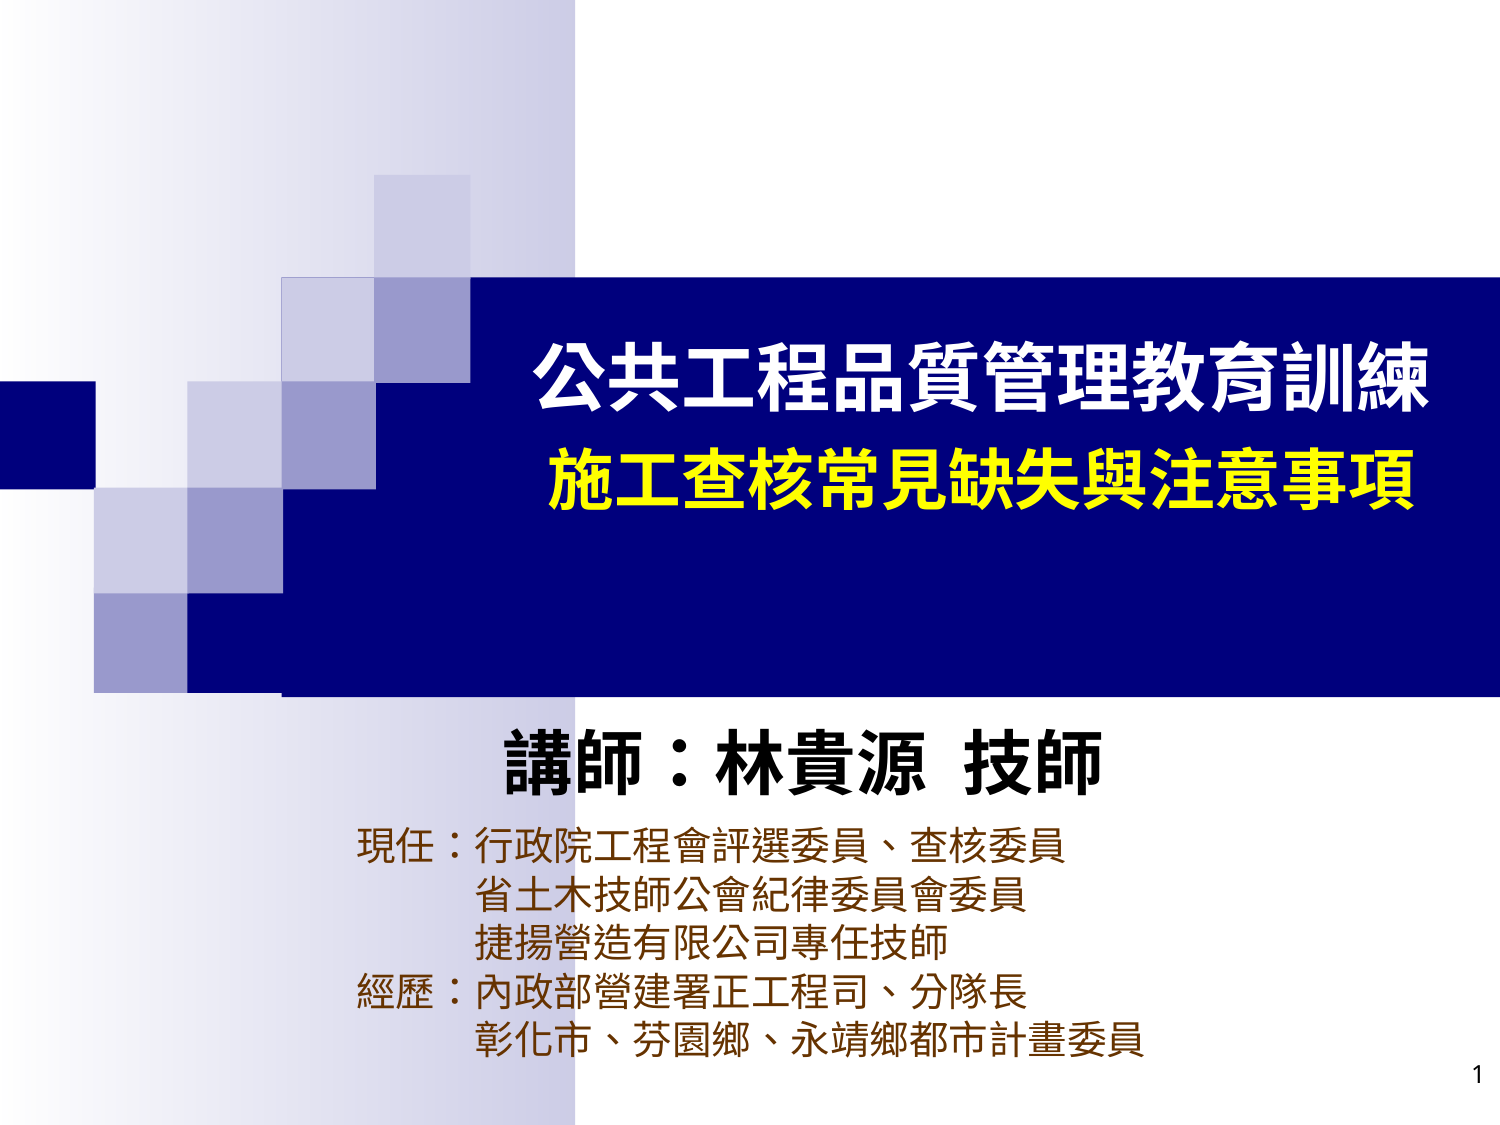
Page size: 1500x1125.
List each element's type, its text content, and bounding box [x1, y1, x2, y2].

text_box 講師：林貴源 技師 [487, 700, 1476, 988]
text_box 現任：行政院工程會評選委員、查核委員 省土木技師公會紀律委員會委員 捷揚營造有限公司專任技師 經歷：內政部營建署正工程司、分隊長 彰化市、芬園鄉、永靖鄉都市計畫委員 [341, 834, 1162, 1067]
title 公共工程品質管理教育訓練 施工查核常見缺失與注意事項 [487, 299, 1476, 663]
text_box <number> [1149, 1025, 1500, 1101]
